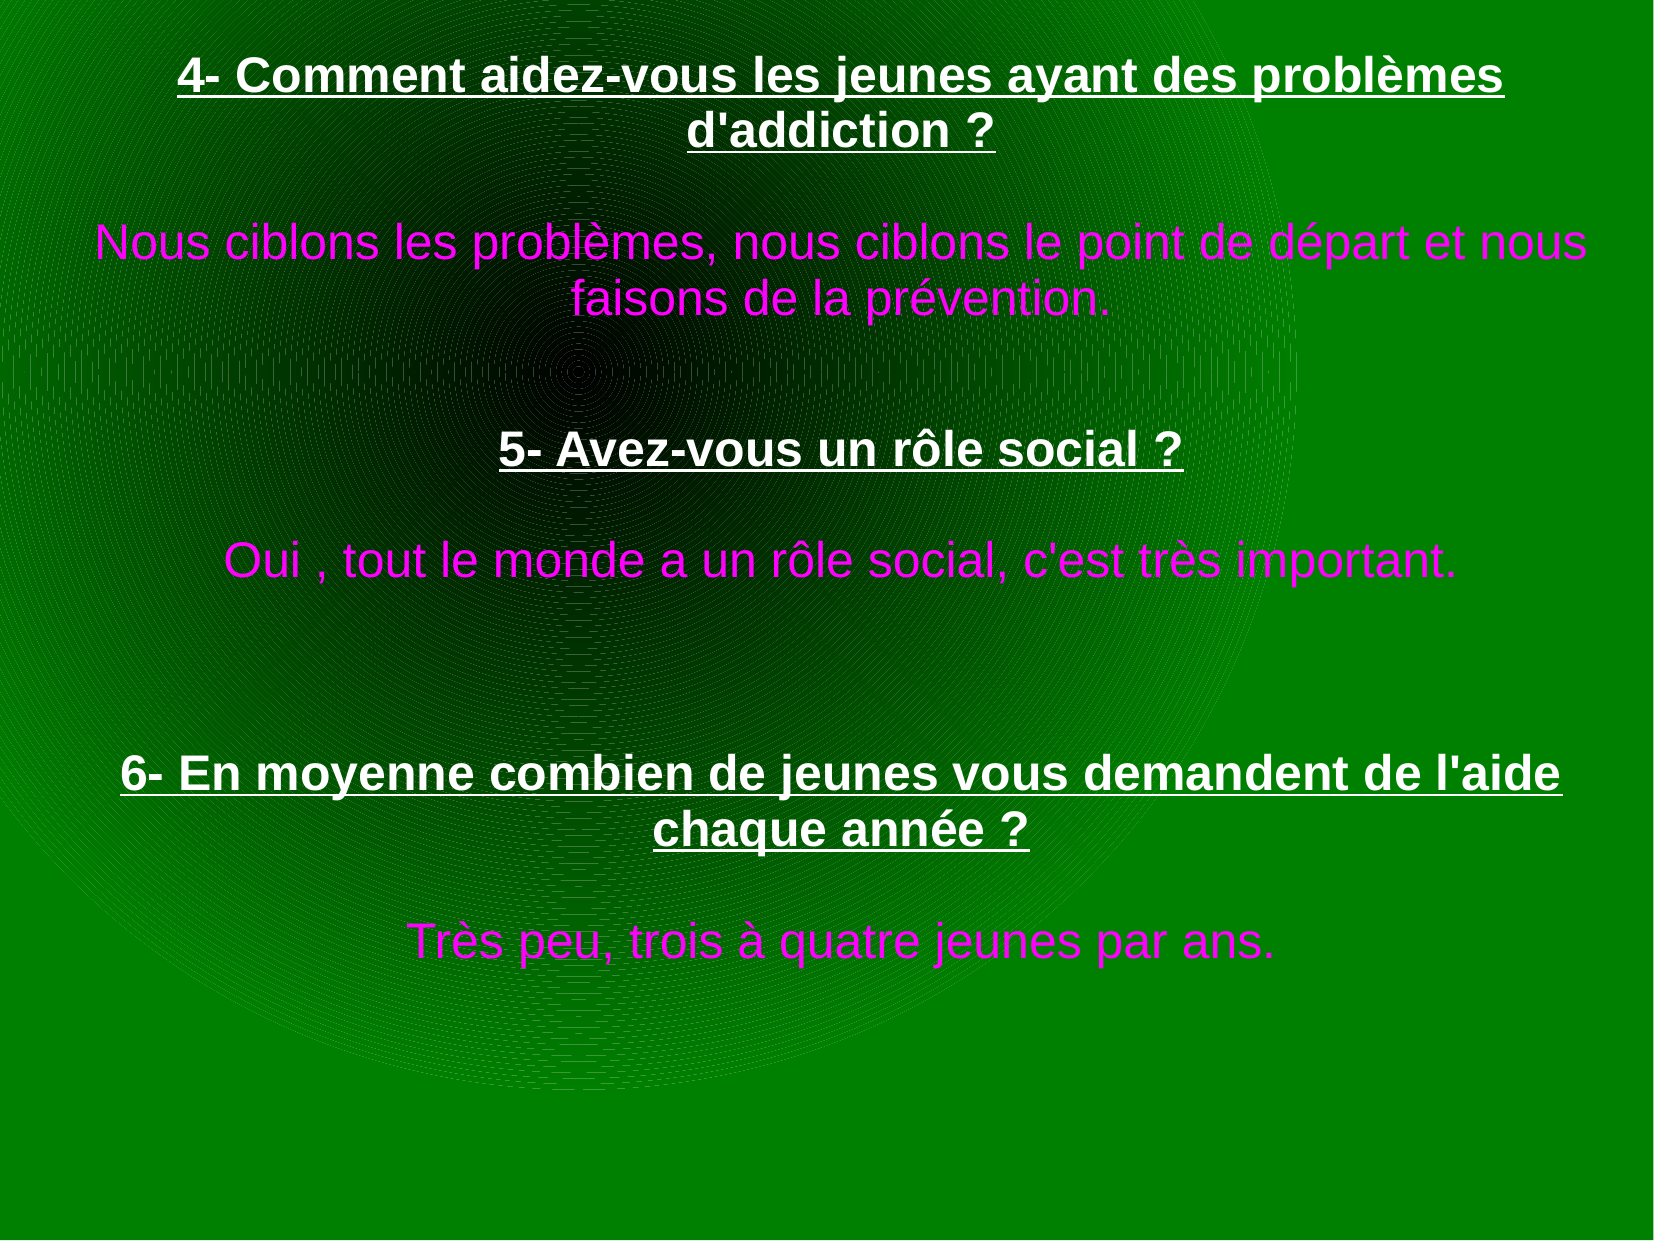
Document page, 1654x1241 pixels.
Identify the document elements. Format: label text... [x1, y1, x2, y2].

text_box 6- En moyenne combien de jeunes vous demandent de l'aide chaque année ? Très peu, trois à quatre jeunes par ans. [29, 738, 1654, 1182]
text_box 5- Avez-vous un rôle social ? Oui , tout le monde a un rôle social, c'est très important. [29, 413, 1654, 597]
text_box 4- Comment aidez-vous les jeunes ayant des problèmes d'addiction ? Nous ciblons les problèmes, nous ciblons le point de départ et nous faisons de la prévention. [29, 39, 1654, 337]
